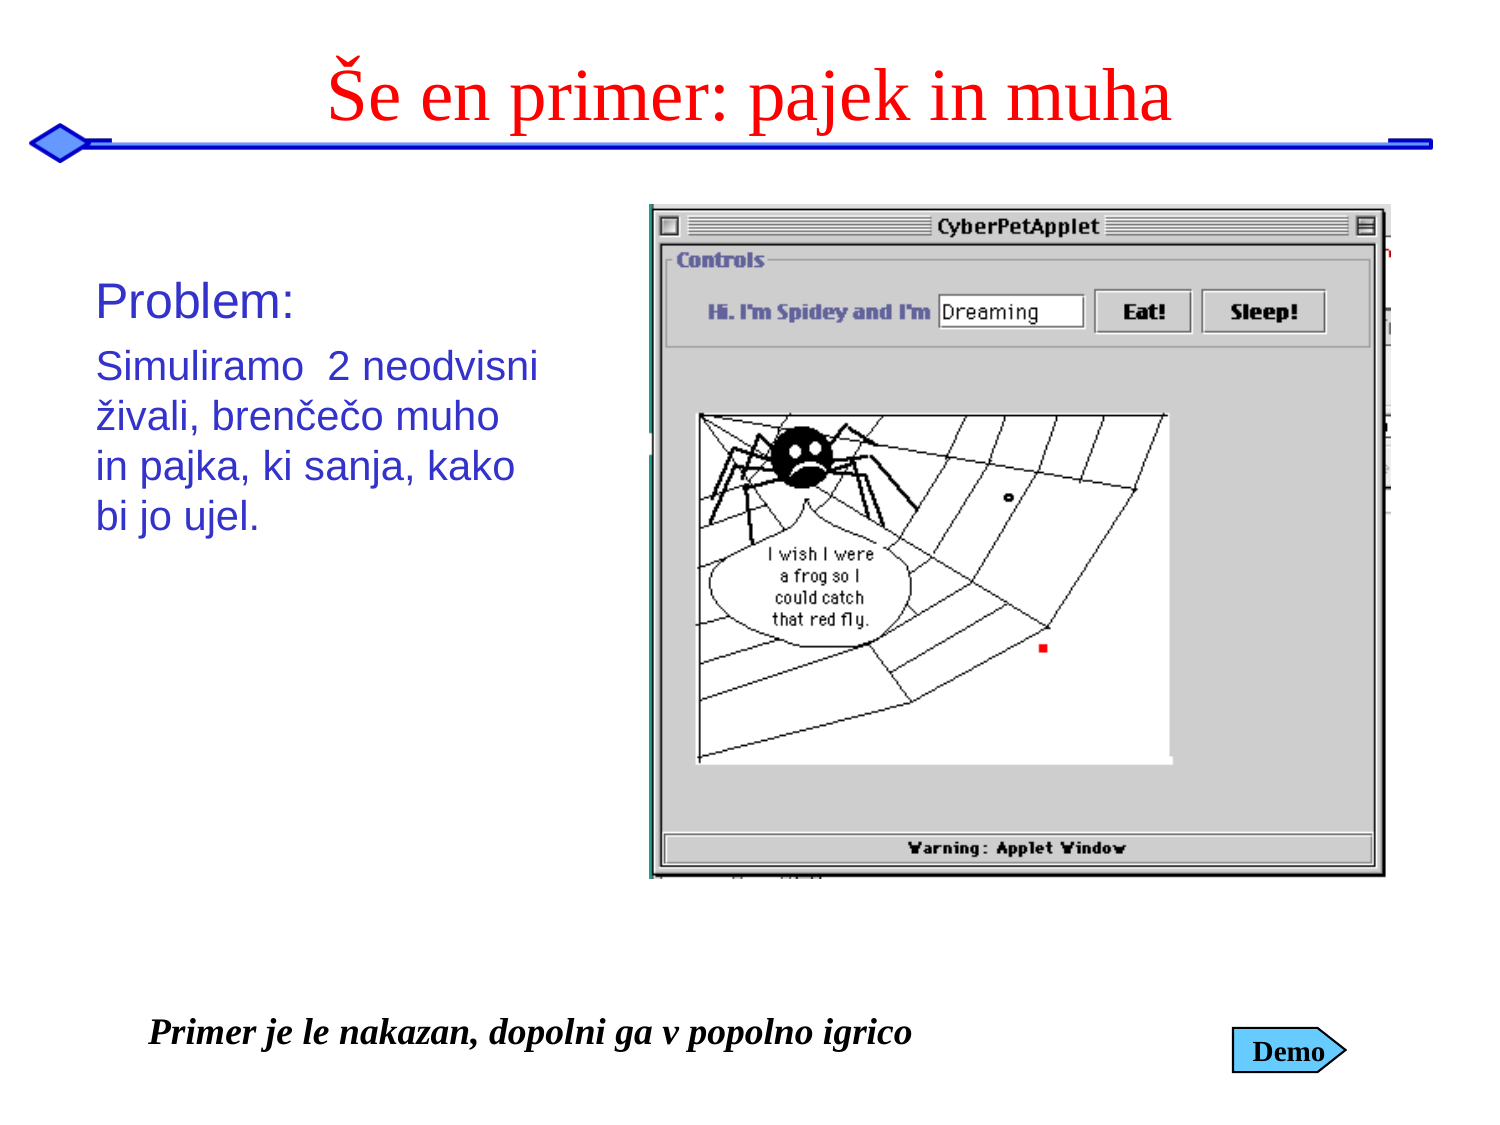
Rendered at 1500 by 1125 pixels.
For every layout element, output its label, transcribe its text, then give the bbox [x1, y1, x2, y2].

picture [649, 204, 1391, 879]
picture [28, 122, 1434, 164]
text_box Problem: Simuliramo 2 neodvisni živali, brenčečo muho in pajka, ki sanja, kako bi jo ujel. [80, 260, 555, 597]
text_box Primer je le nakazan, dopolni ga v popolno igrico [133, 999, 929, 1061]
text_box Demo [1233, 1027, 1346, 1073]
title Še en primer: pajek in muha [111, 37, 1389, 143]
